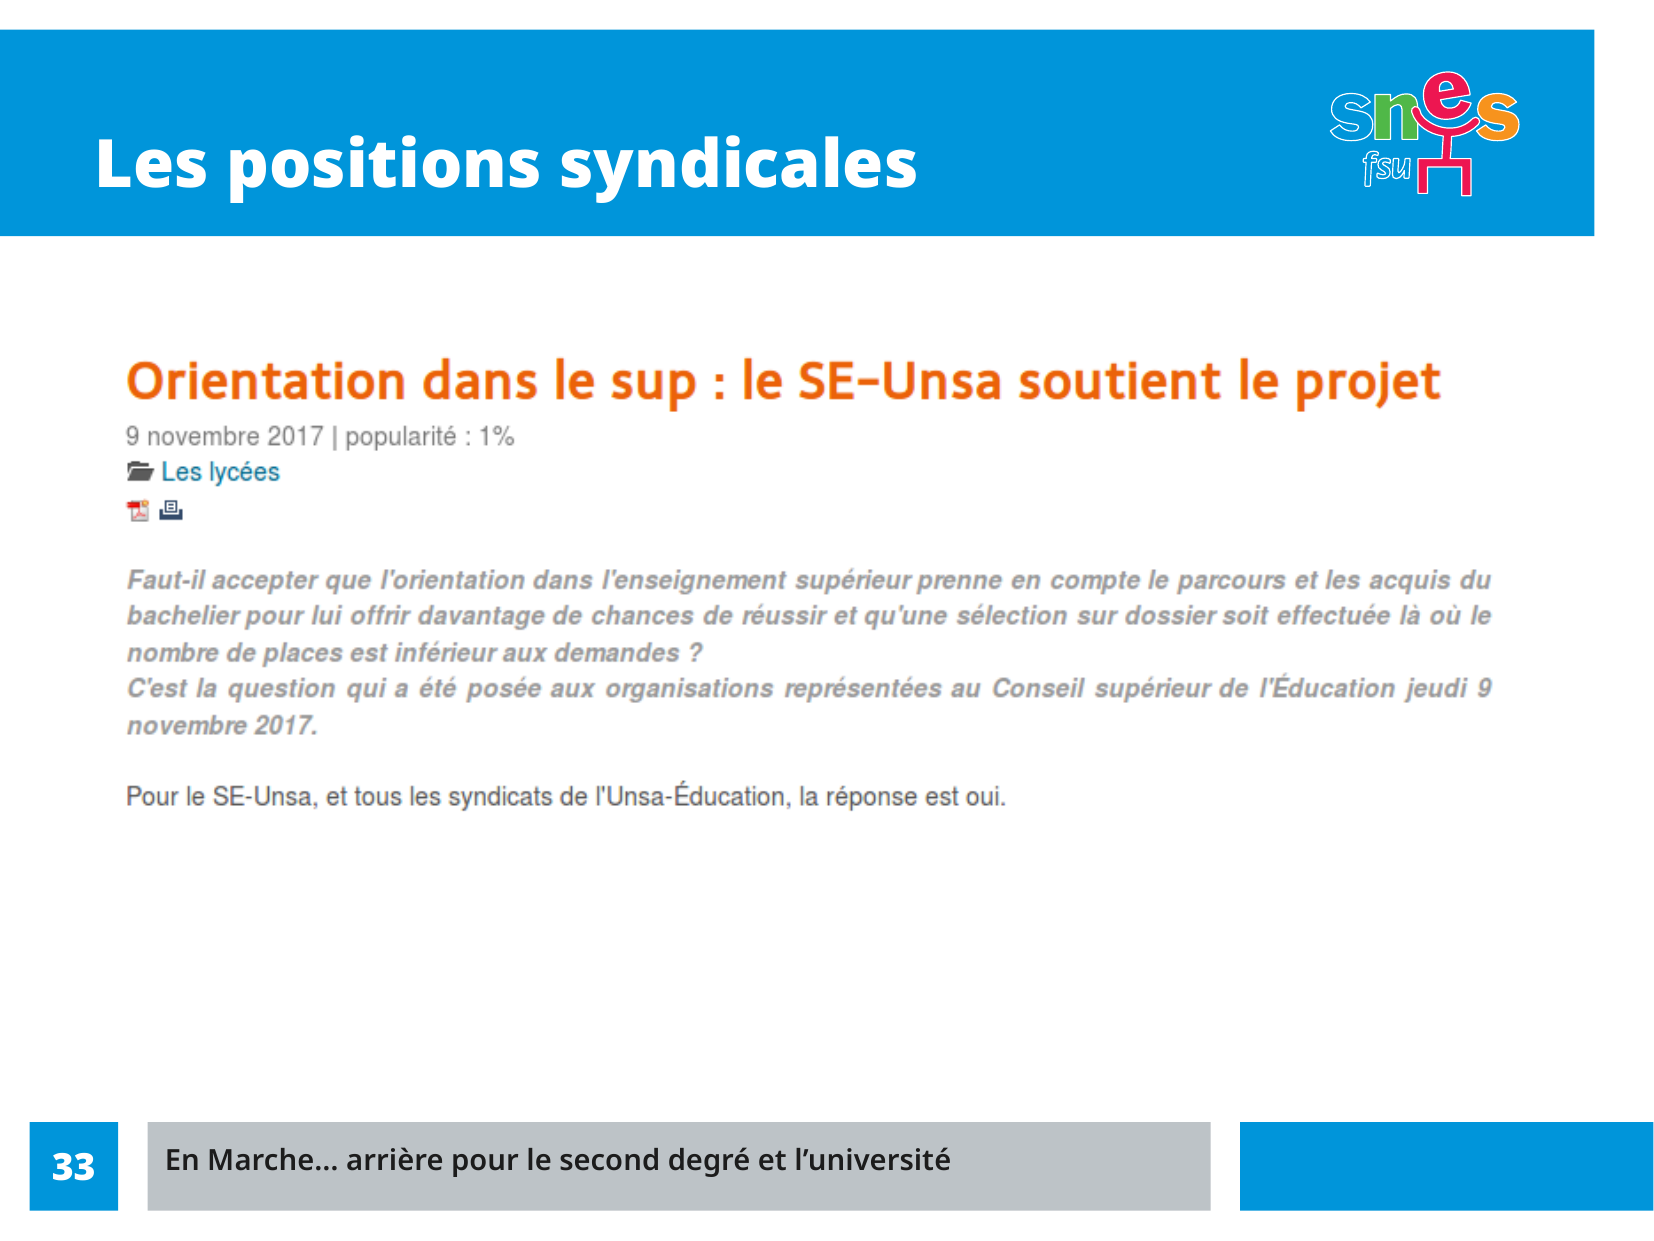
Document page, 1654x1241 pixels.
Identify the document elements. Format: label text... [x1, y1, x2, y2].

list En Marche… arrière pour le second degré et l’université [164, 1139, 1183, 1217]
picture [73, 330, 1560, 836]
title Les positions syndicales [59, 59, 1595, 207]
